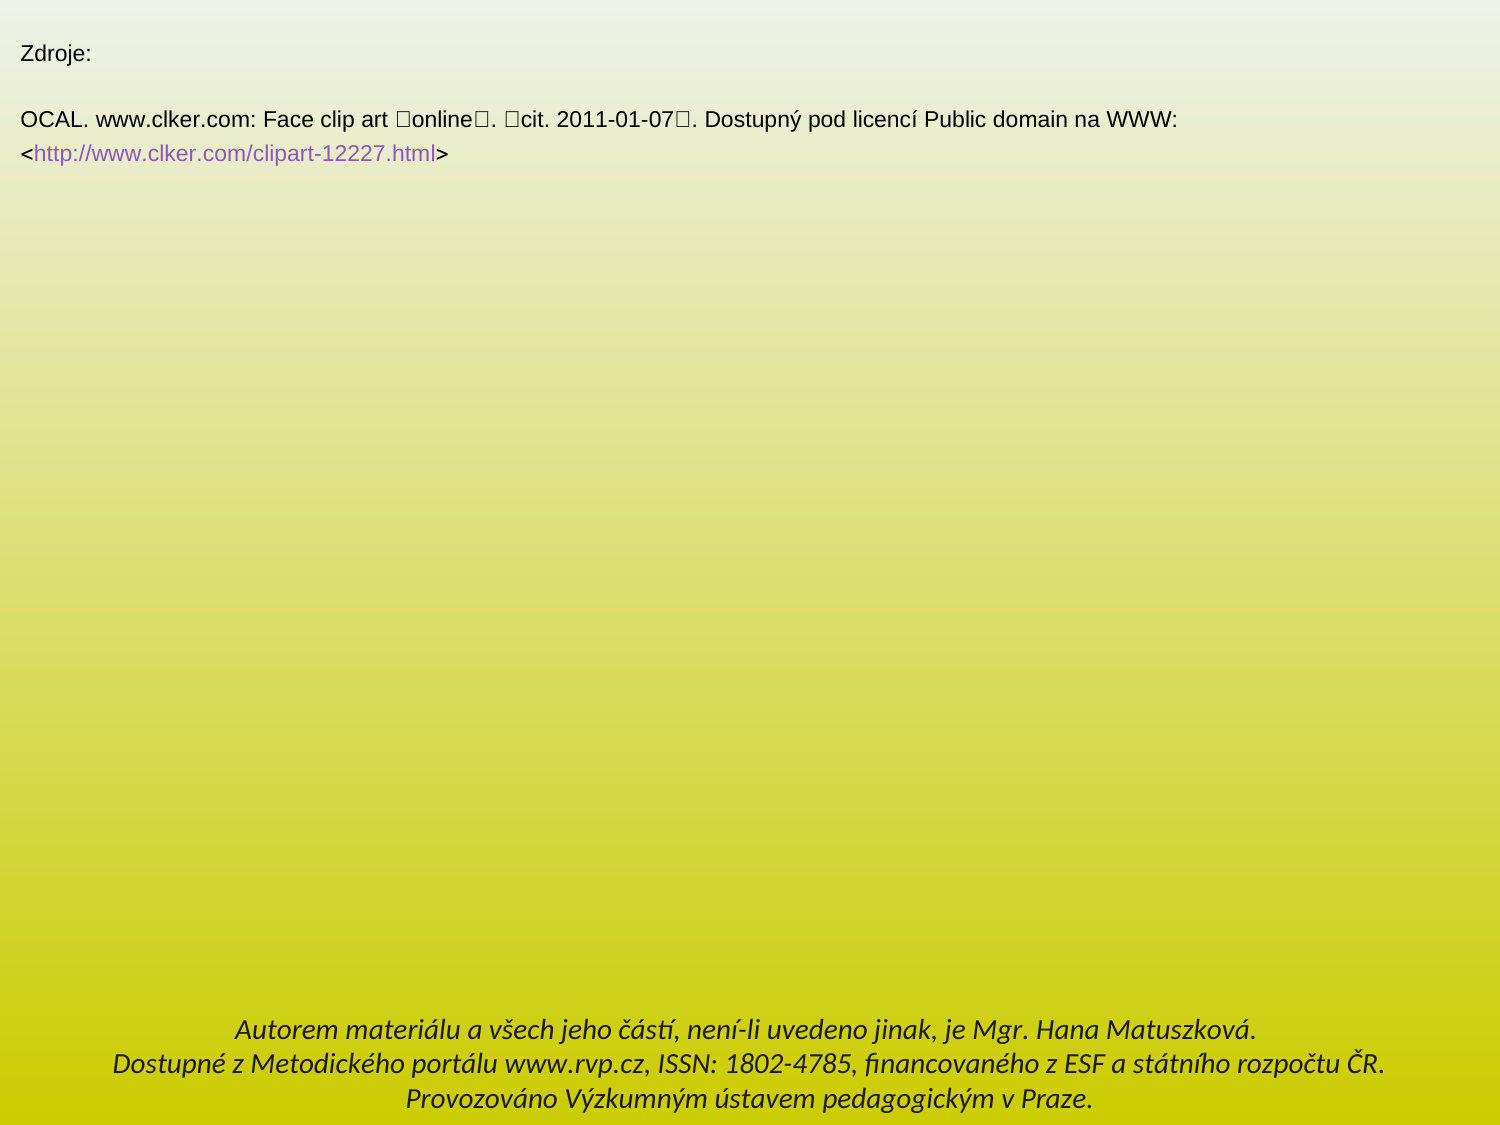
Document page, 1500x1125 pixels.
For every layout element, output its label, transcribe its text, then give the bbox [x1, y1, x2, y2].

text_box Autorem materiálu a všech jeho částí, není-li uvedeno jinak, je Mgr. Hana Matuszková. Dostupné z Metodického portálu www.rvp.cz, ISSN: 1802-4785, financovaného z ESF a státního rozpočtu ČR. Provozováno Výzkumným ústavem pedagogickým v Praze. [53, 1011, 1447, 1114]
text_box Zdroje: OCAL. www.clker.com: Face clip art online. cit. 2011-01-07. Dostupný pod licencí Public domain na WWW: http://www.clker.com/clipart-12227.html [5, 31, 1483, 174]
